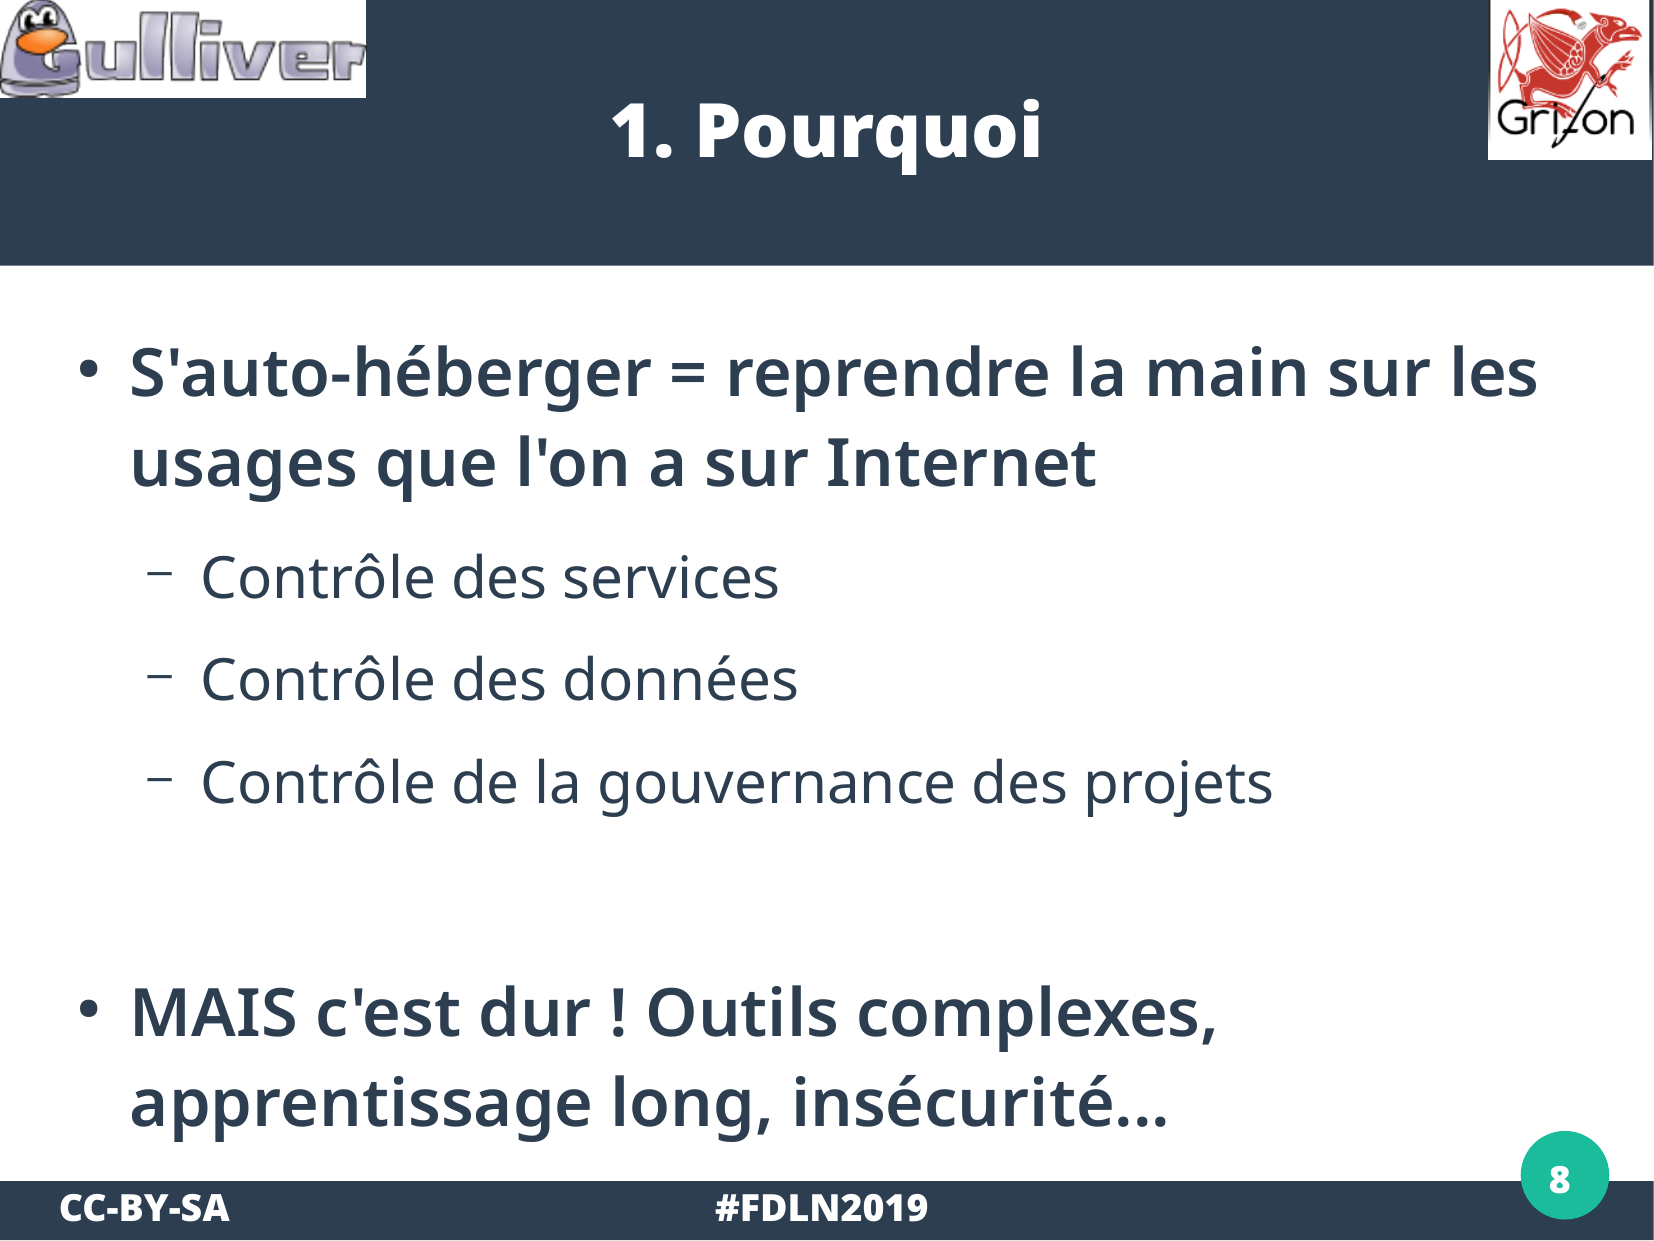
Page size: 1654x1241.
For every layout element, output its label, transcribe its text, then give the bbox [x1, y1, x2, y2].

title 1. Pourquoi [59, 49, 1595, 207]
picture [0, 0, 367, 98]
list S'auto-héberger = reprendre la main sur les usages que l'on a sur Internet Contrôle des services Contrôle des données Contrôle de la gouvernance des projets MAIS c'est dur ! Outils complexes, apprentissage long, insécurité... [59, 324, 1595, 1152]
picture [1488, 0, 1652, 160]
